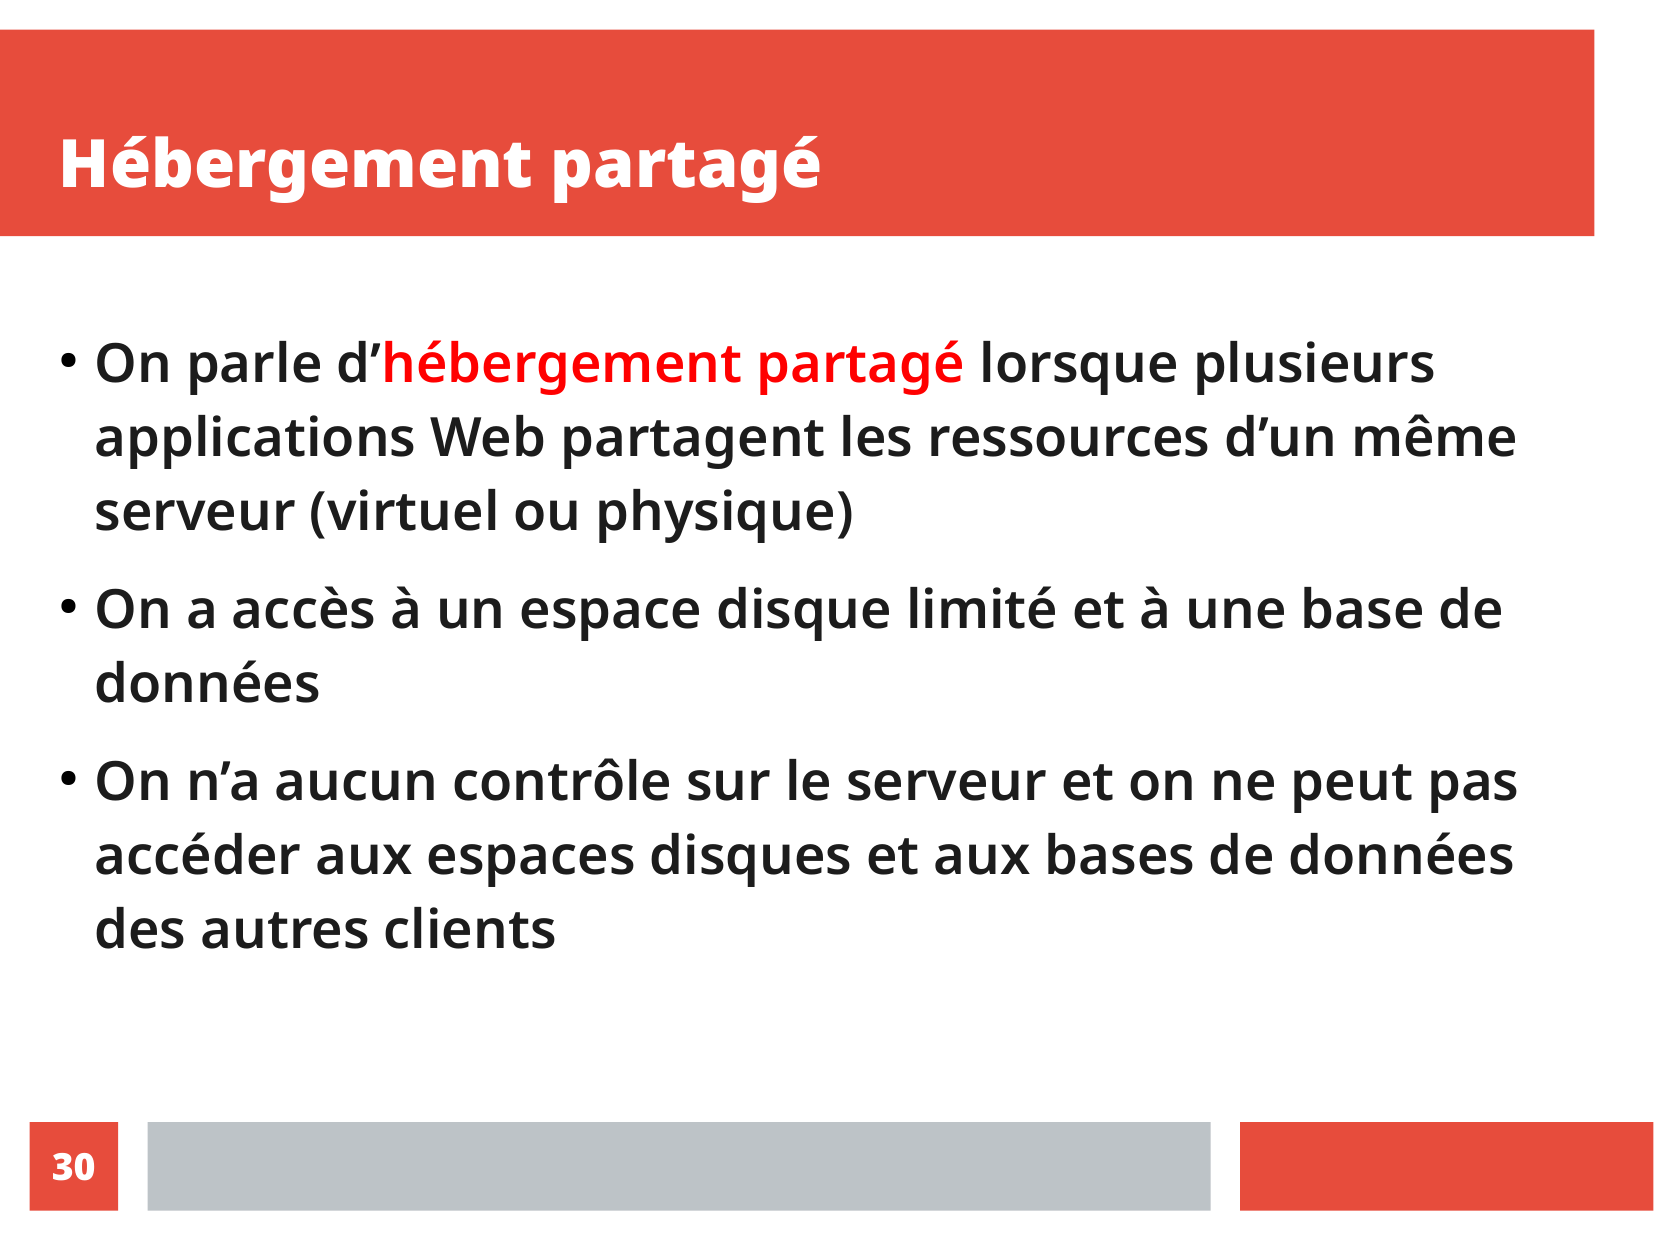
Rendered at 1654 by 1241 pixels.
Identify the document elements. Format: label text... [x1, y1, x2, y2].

title Hébergement partagé [59, 59, 1595, 207]
list On parle d’hébergement partagé lorsque plusieurs applications Web partagent les ressources d’un même serveur (virtuel ou physique) On a accès à un espace disque limité et à une base de données On n’a aucun contrôle sur le serveur et on ne peut pas accéder aux espaces disques et aux bases de données des autres clients [59, 324, 1565, 1093]
